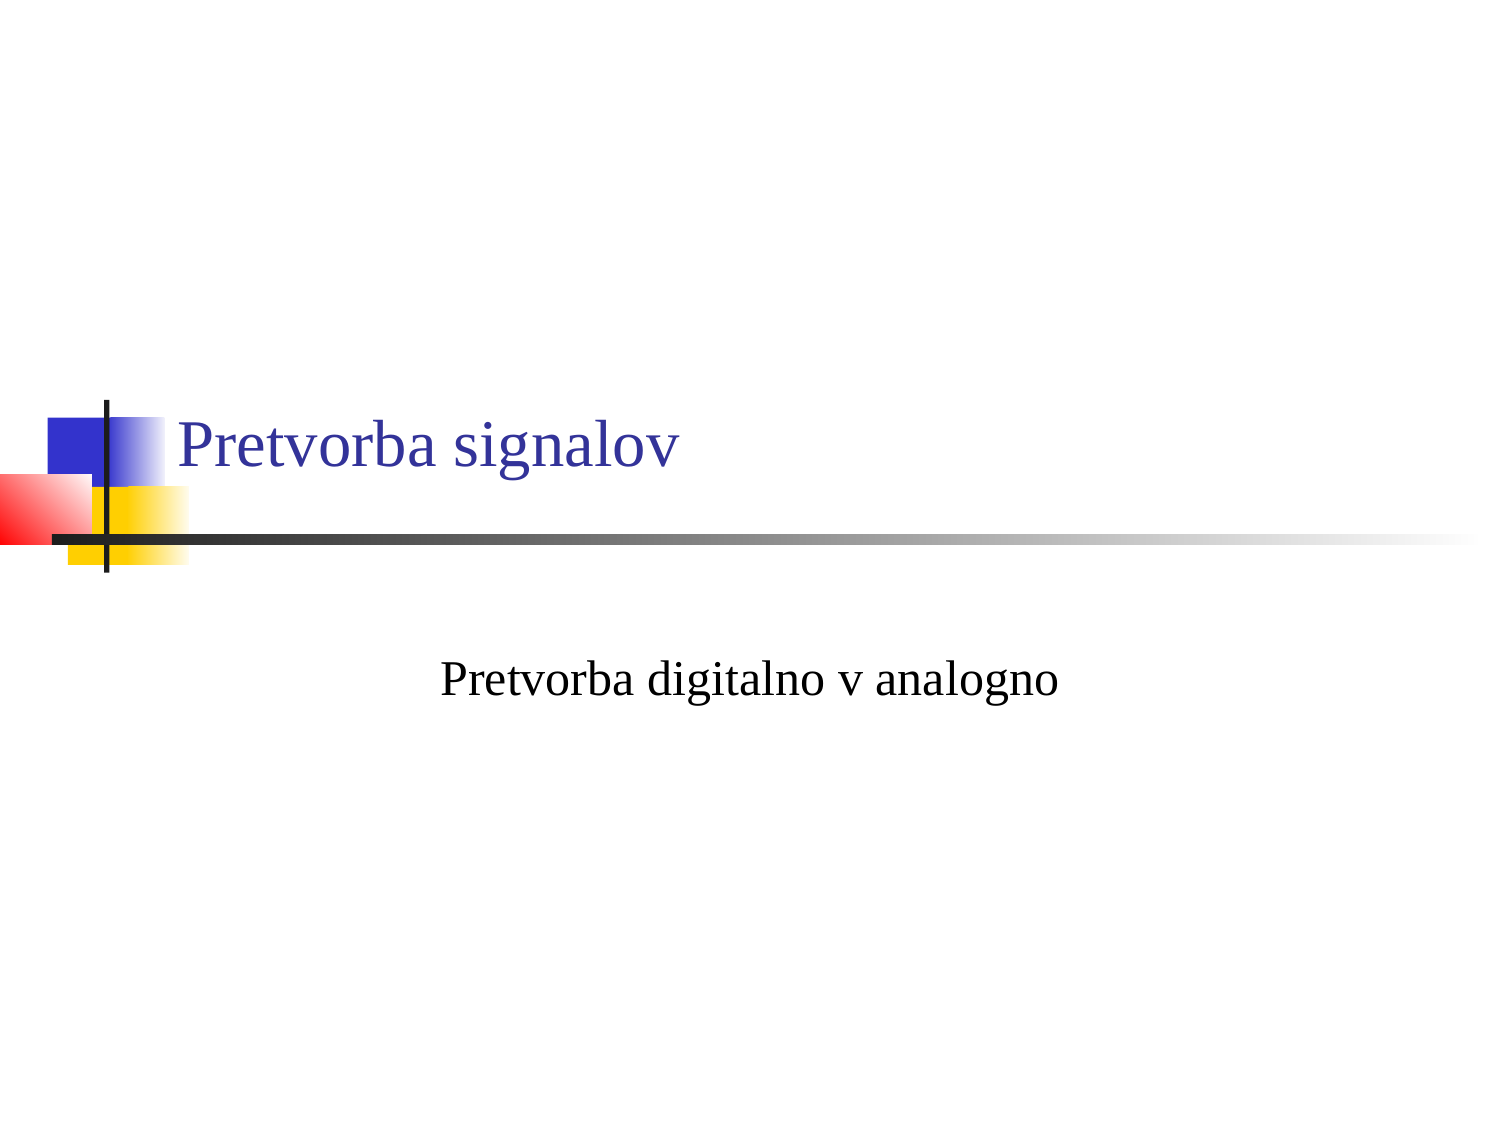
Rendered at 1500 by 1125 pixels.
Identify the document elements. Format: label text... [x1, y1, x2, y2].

title Pretvorba signalov [162, 299, 1438, 488]
subtitle Pretvorba digitalno v analogno [225, 637, 1276, 926]
